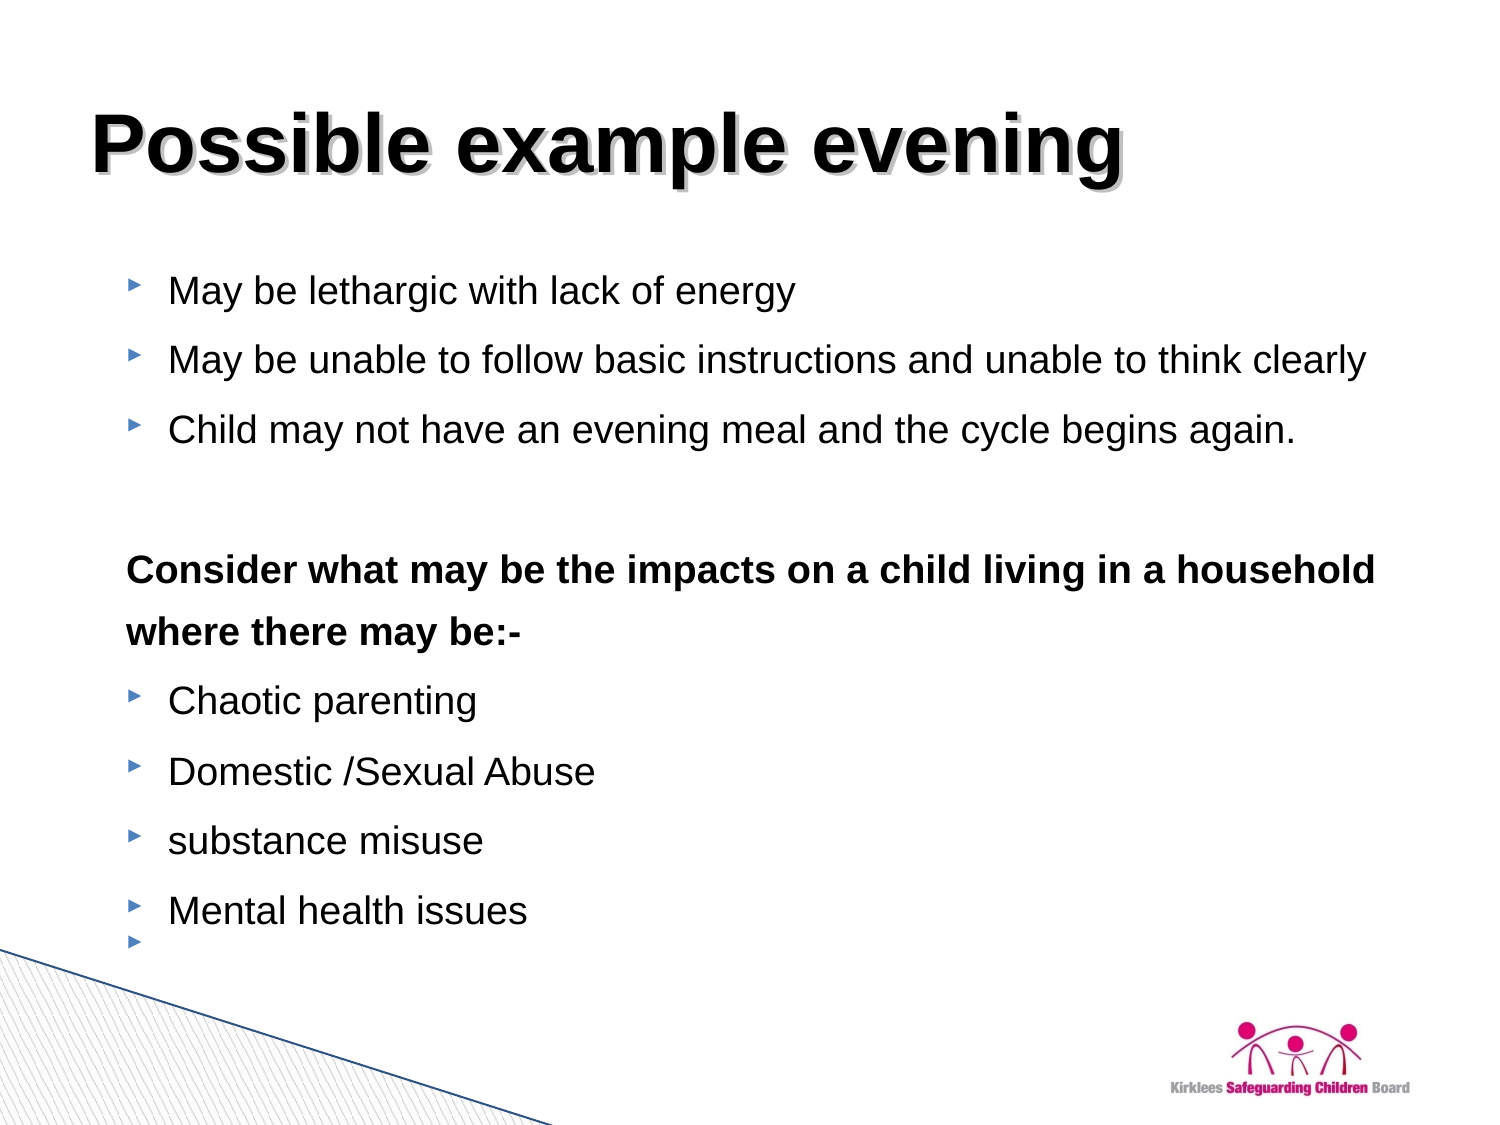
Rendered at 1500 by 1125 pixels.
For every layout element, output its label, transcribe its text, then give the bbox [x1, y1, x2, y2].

title Possible example evening [75, 45, 1426, 233]
list May be lethargic with lack of energy May be unable to follow basic instructions and unable to think clearly Child may not have an evening meal and the cycle begins again. Consider what may be the impacts on a child living in a household where there may be:- Chaotic parenting Domestic /Sexual Abuse substance misuse Mental health issues [75, 243, 1426, 986]
